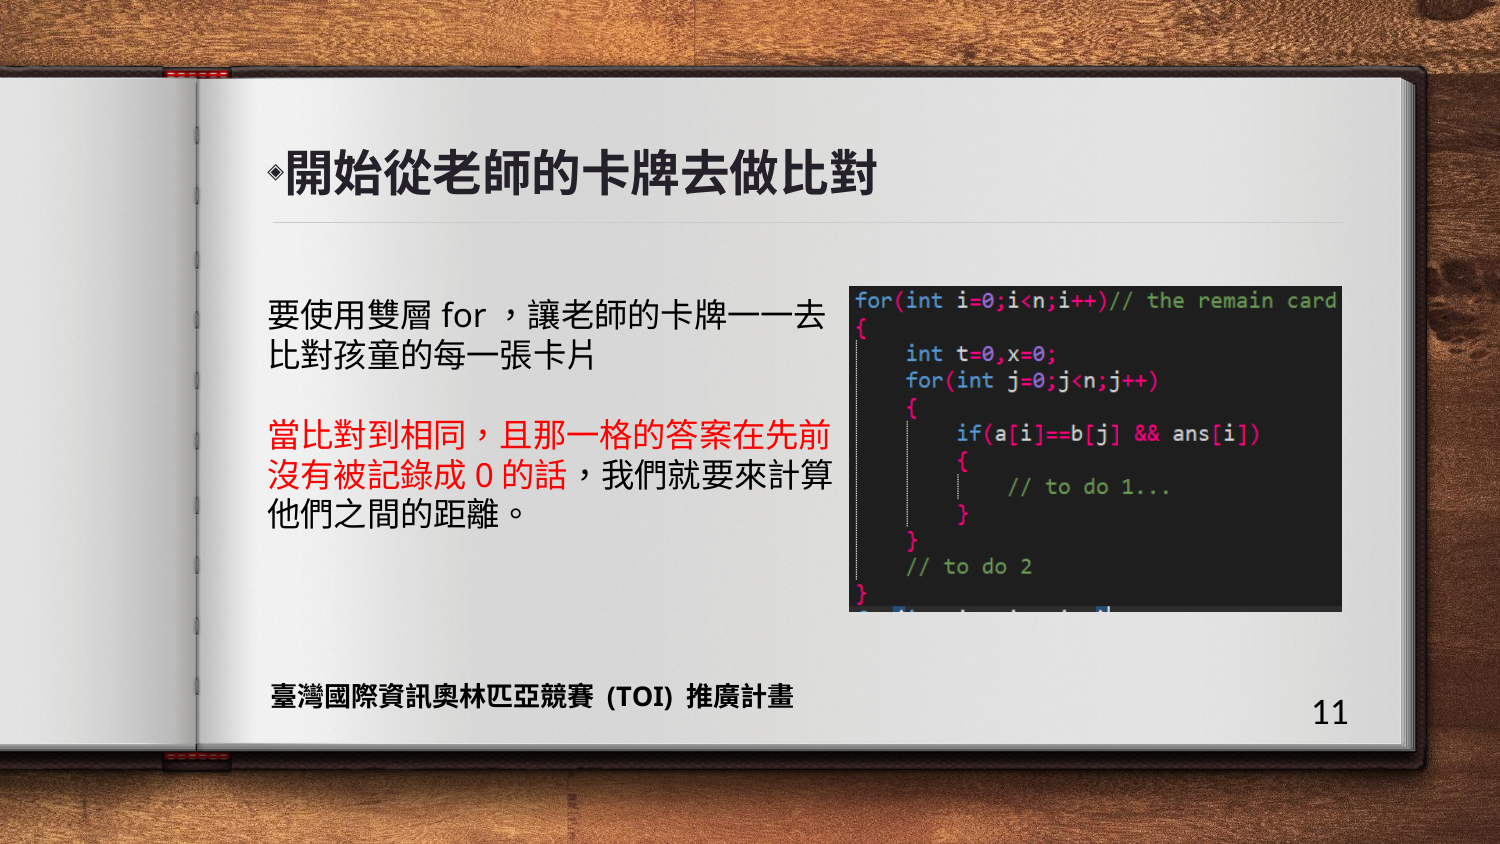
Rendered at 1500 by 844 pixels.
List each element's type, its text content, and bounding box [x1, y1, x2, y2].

text_box [1295, 672, 1386, 737]
list 開始從老師的卡牌去做比對 [252, 126, 1194, 216]
picture [849, 286, 1342, 612]
text_box 要使用雙層for，讓老師的卡牌一一去比對孩童的每一張卡片 當比對到相同，且那一格的答案在先前沒有被記錄成0的話，我們就要來計算他們之間的距離。 [252, 286, 849, 545]
